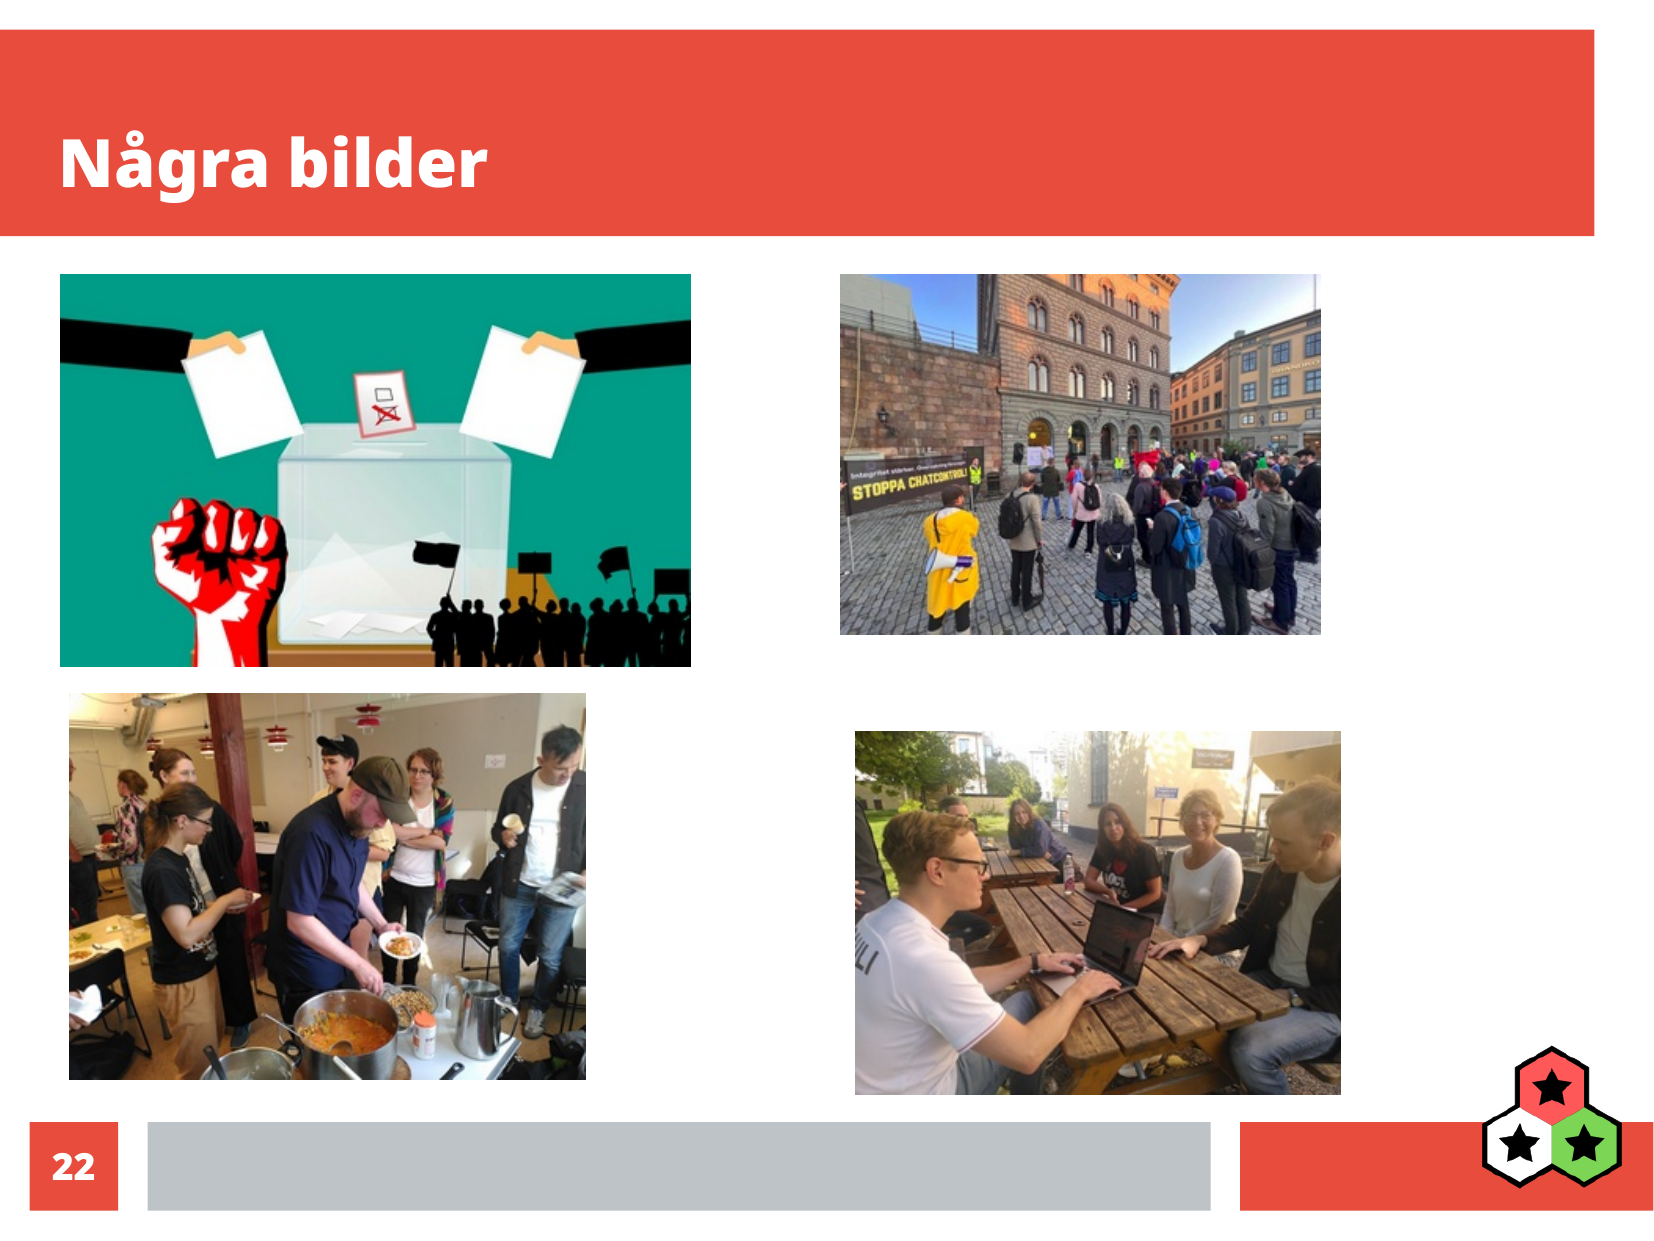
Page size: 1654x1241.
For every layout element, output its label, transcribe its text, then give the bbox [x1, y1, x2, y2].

picture [855, 731, 1341, 1096]
picture [1463, 1028, 1640, 1205]
picture [840, 274, 1321, 635]
title Några bilder [59, 59, 1595, 207]
picture [69, 693, 586, 1081]
picture [60, 274, 691, 668]
